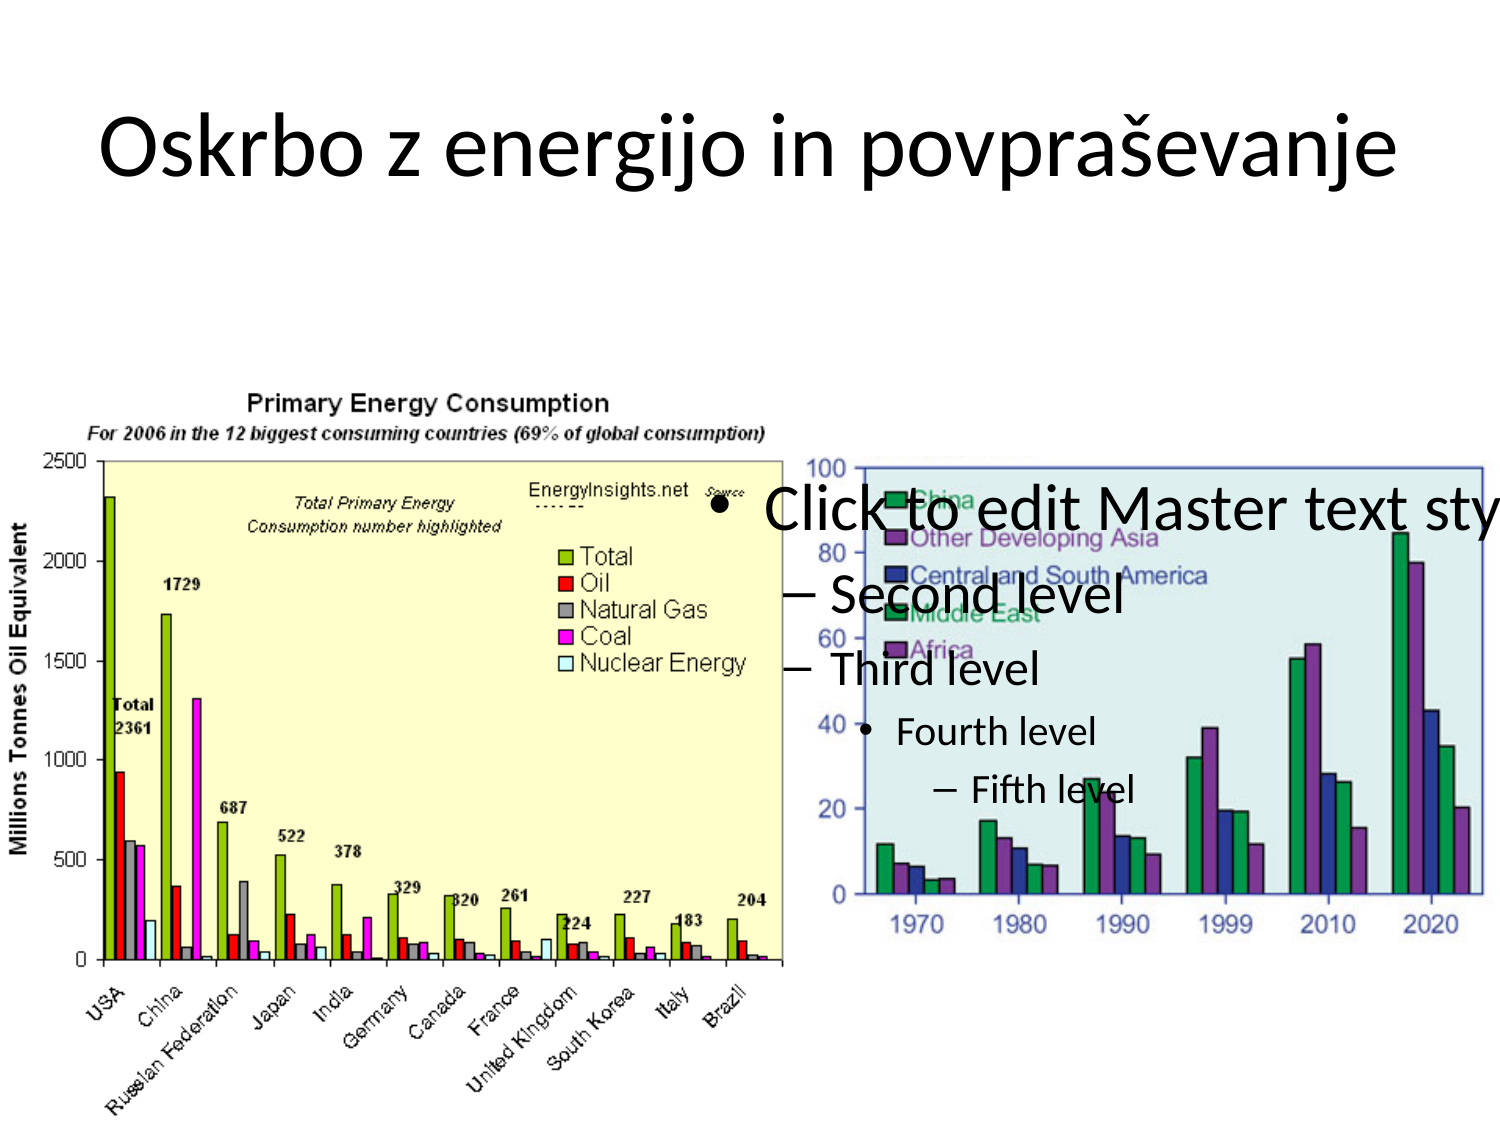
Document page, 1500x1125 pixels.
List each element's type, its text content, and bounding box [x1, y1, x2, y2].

picture [0, 381, 1500, 1125]
title Oskrbo z energijo in povpraševanje [0, 0, 1500, 279]
